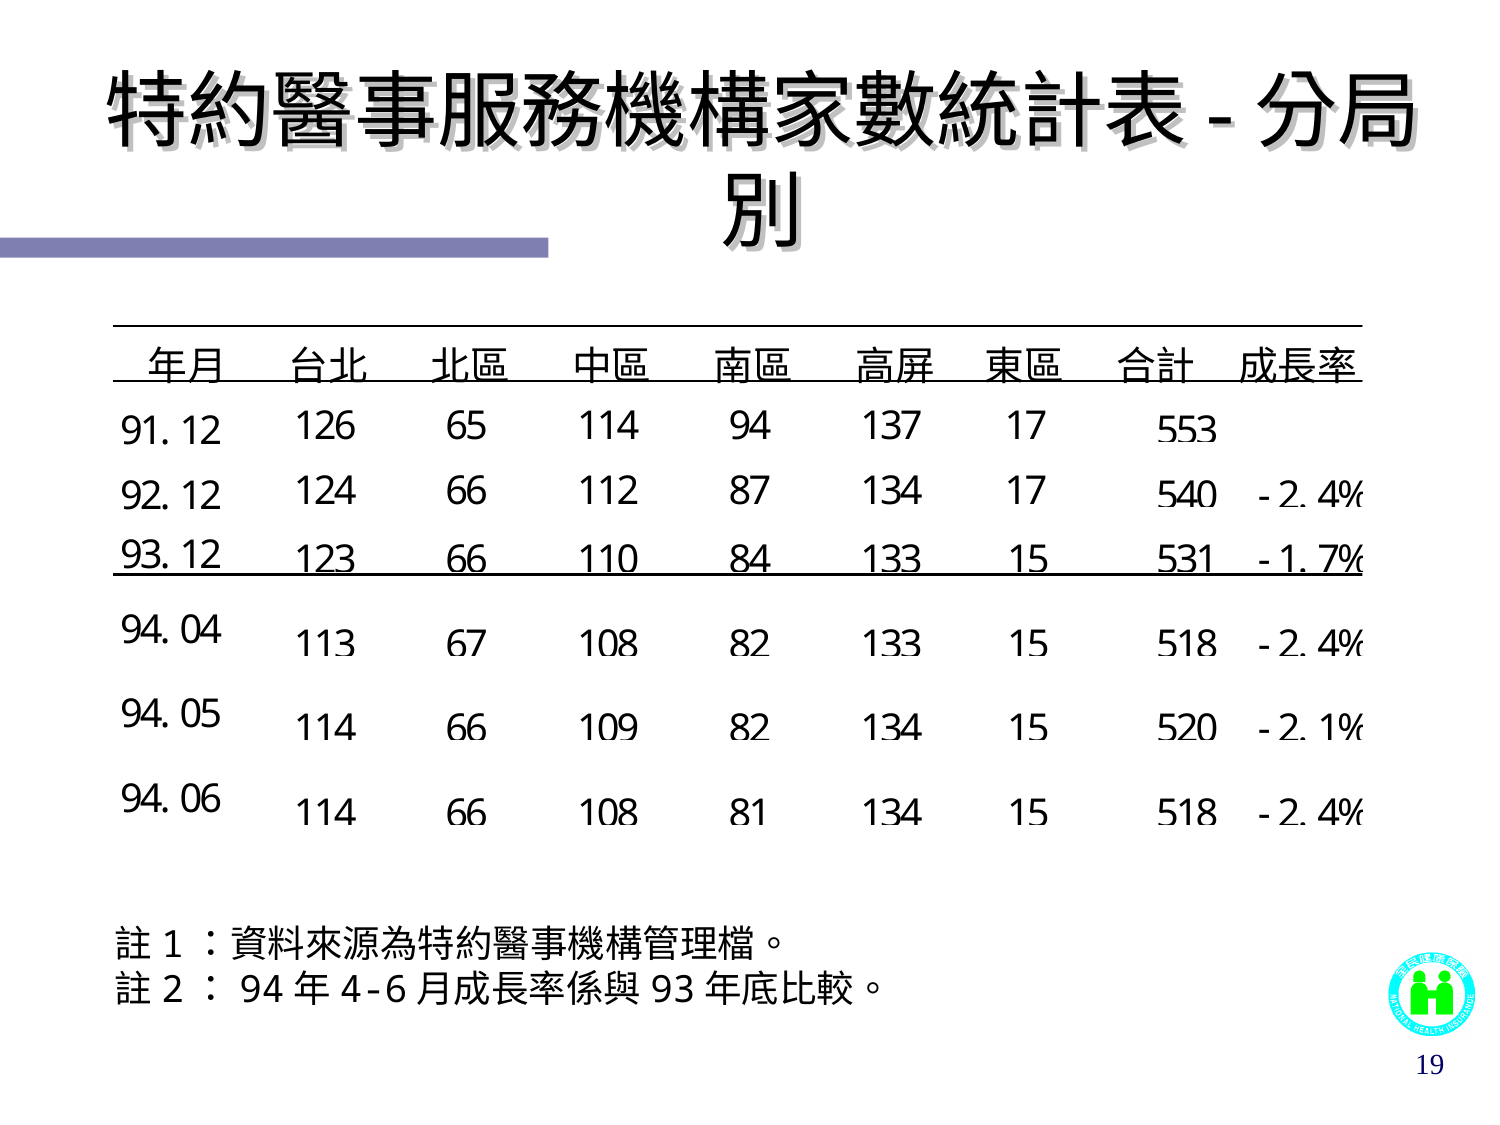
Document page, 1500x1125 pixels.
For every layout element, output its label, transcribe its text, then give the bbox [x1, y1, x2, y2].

title 特約醫事服務機構家數統計表-分局別 [62, 50, 1463, 238]
text_box 註1：資料來源為特約醫事機構管理檔。 註2：94年4-6月成長率係與93年底比較。 [99, 912, 1400, 1063]
chart [112, 324, 1365, 830]
text_box [1400, 1037, 1476, 1125]
